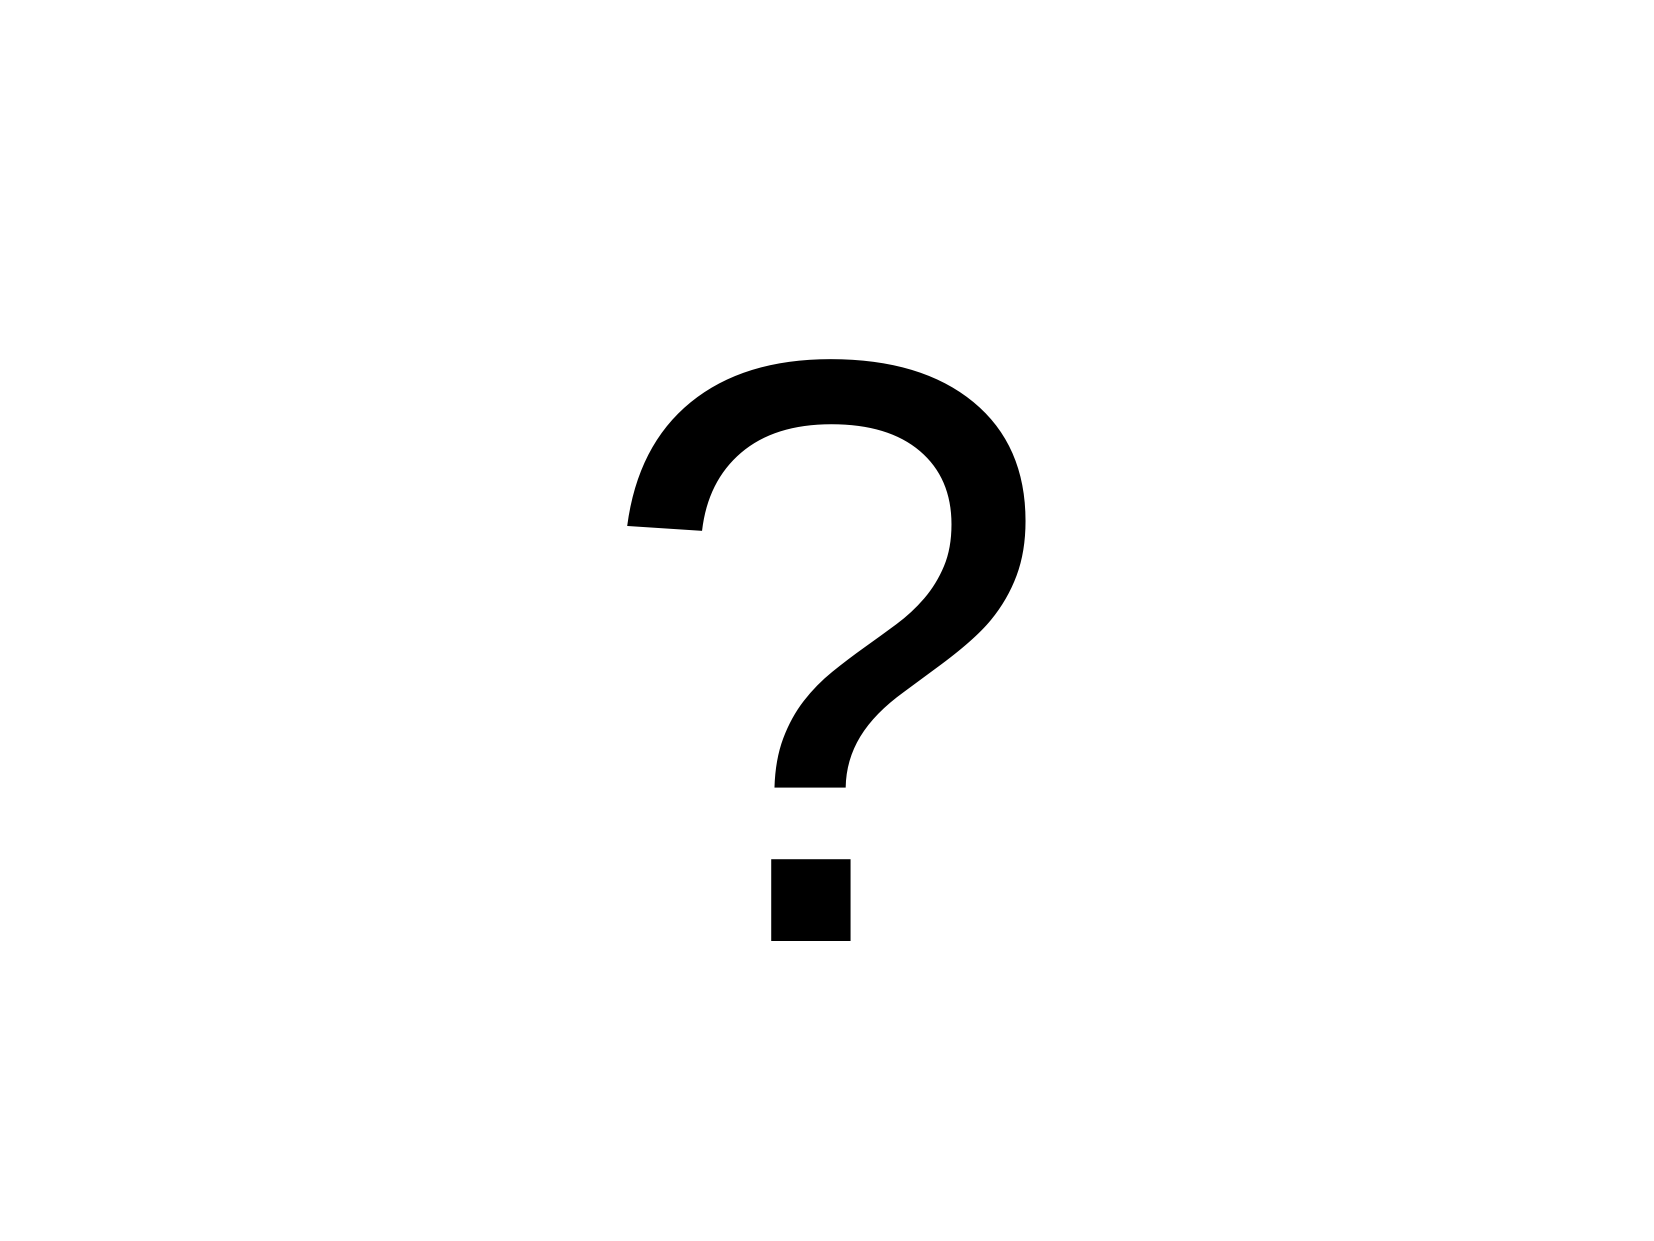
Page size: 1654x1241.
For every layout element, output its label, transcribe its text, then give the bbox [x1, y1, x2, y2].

text_box ? [578, 179, 1072, 1126]
